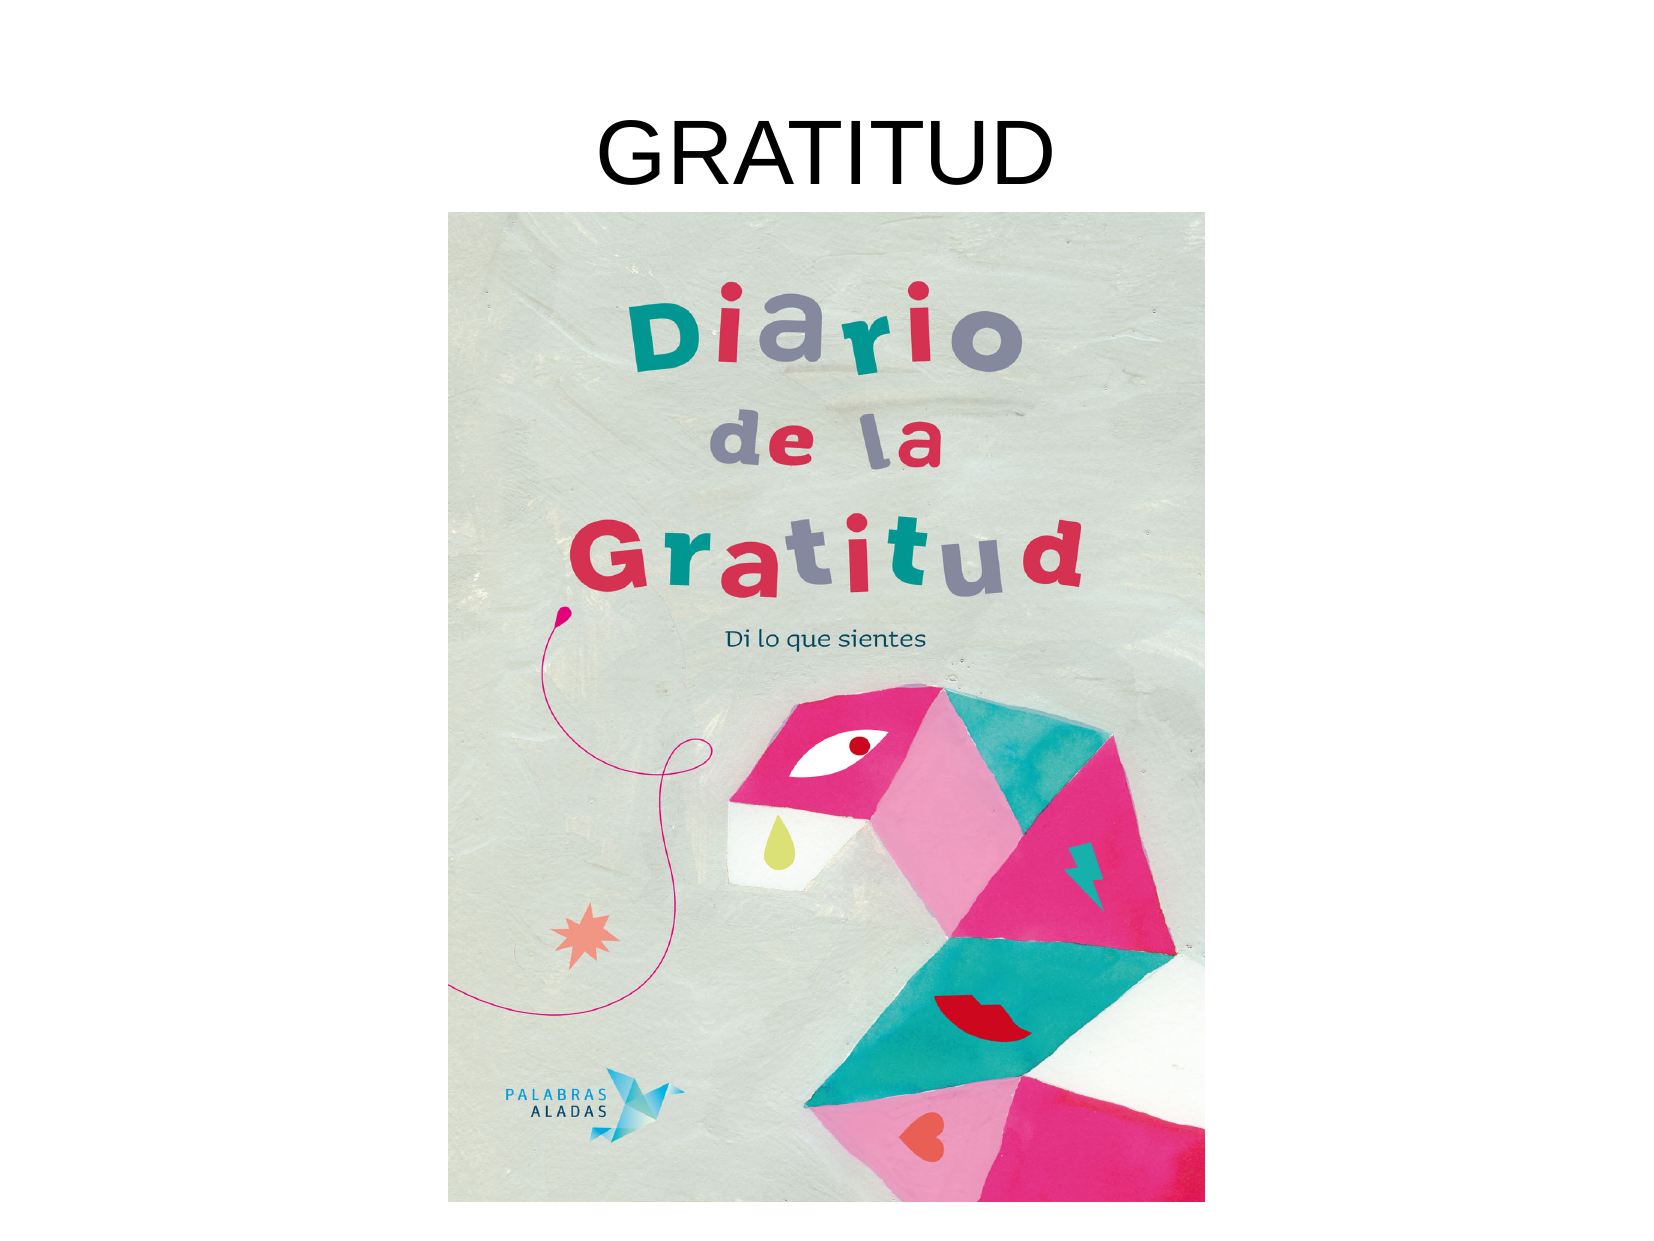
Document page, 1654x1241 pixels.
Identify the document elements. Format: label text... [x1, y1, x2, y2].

picture [448, 212, 1205, 1202]
title GRATITUD [82, 49, 1571, 257]
